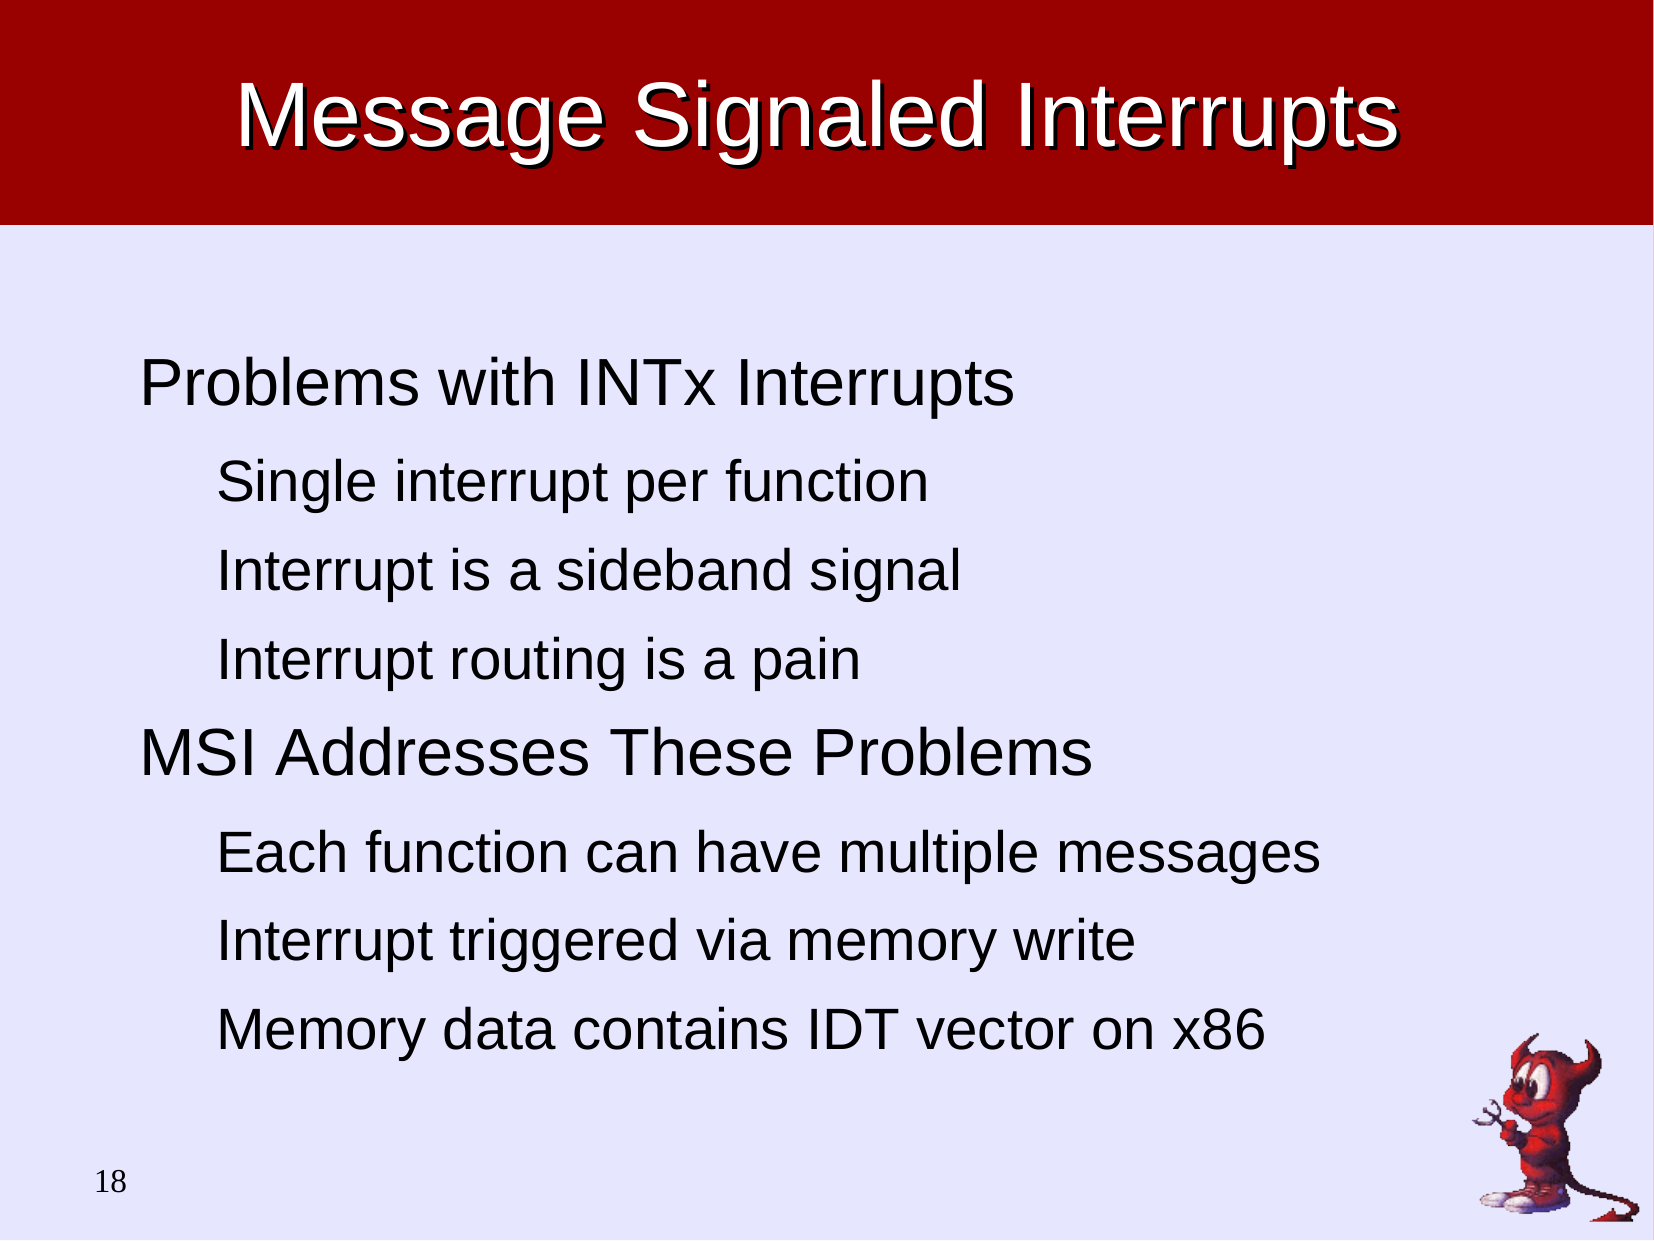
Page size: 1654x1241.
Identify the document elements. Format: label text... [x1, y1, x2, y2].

picture [1464, 1030, 1643, 1227]
title Message Signaled Interrupts [112, 11, 1525, 219]
list Problems with INTx Interrupts Single interrupt per function Interrupt is a sideband signal Interrupt routing is a pain MSI Addresses These Problems Each function can have multiple messages Interrupt triggered via memory write Memory data contains IDT vector on x86 [121, 344, 1534, 1127]
